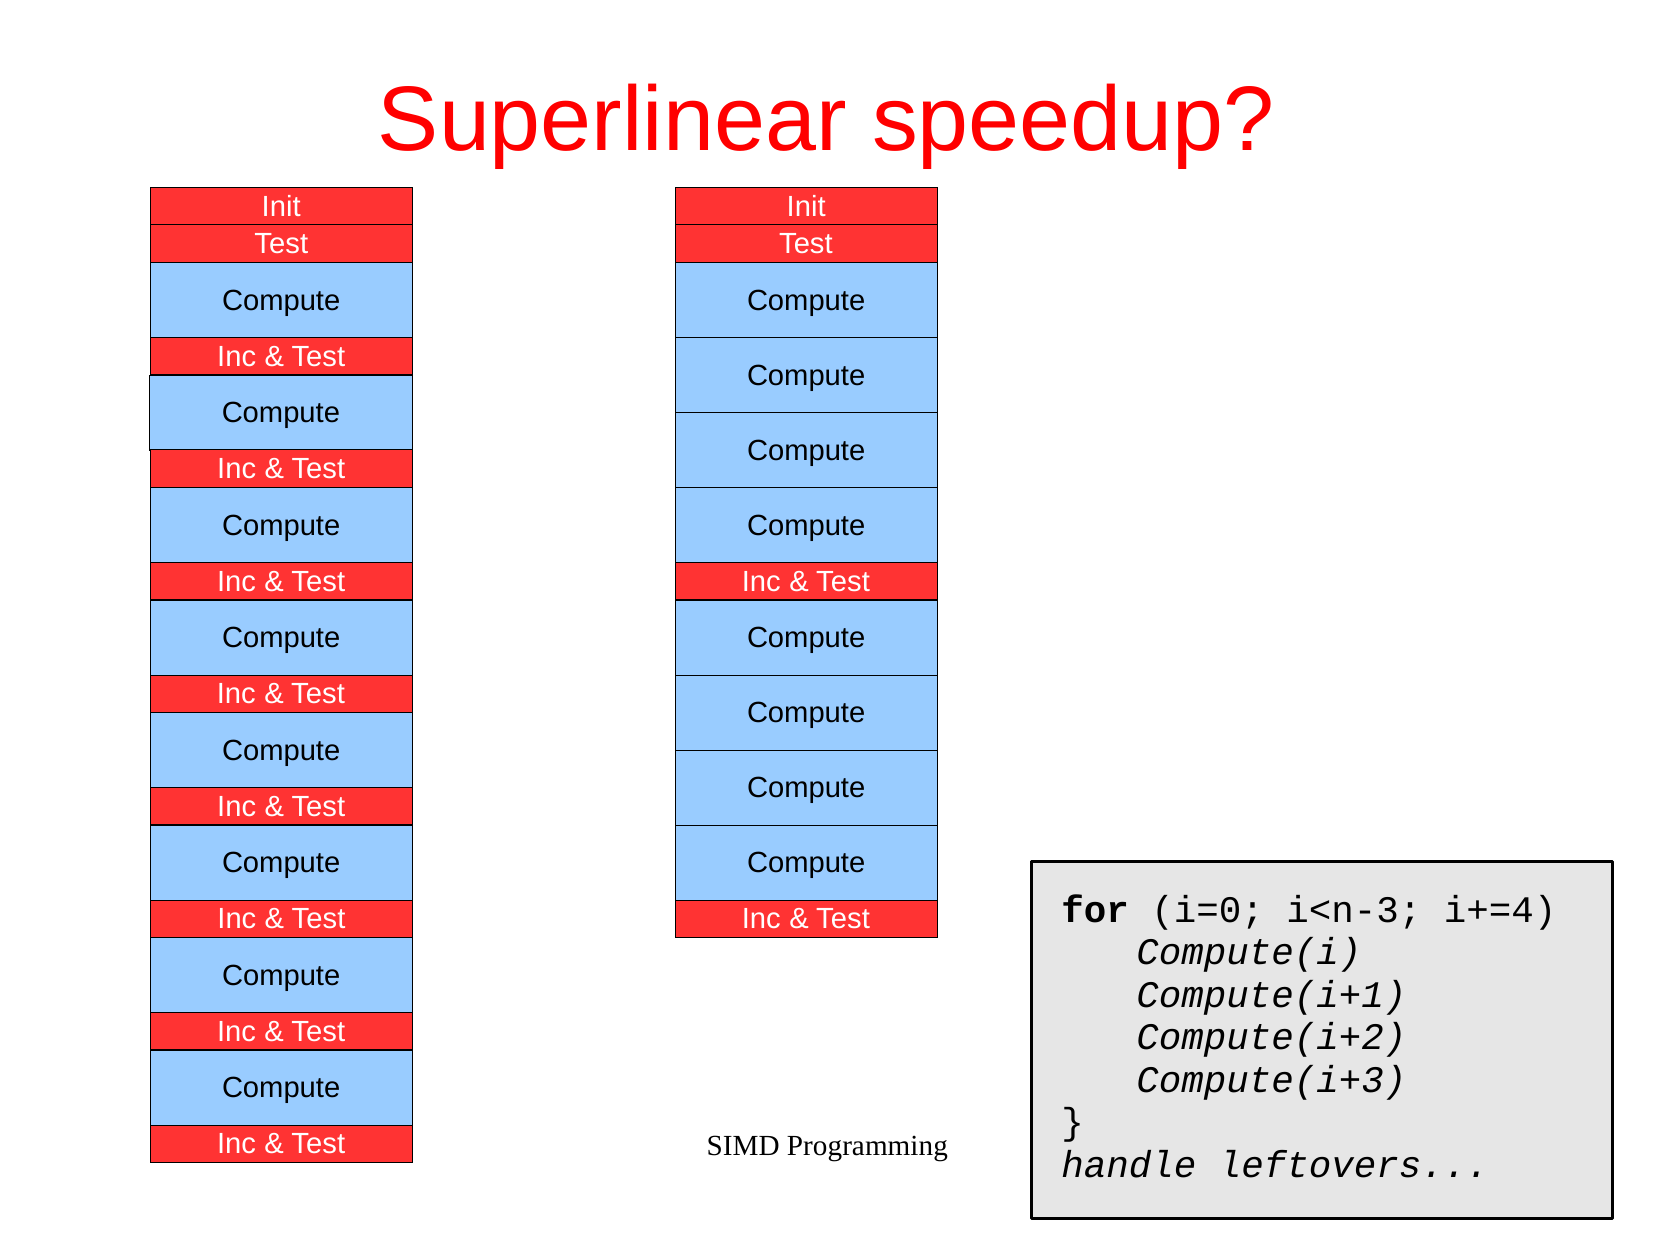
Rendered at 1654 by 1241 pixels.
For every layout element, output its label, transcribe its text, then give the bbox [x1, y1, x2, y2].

text_box Compute [150, 712, 413, 788]
text_box Compute [150, 487, 413, 563]
text_box for (i=0; i<n-3; i+=4) Compute(i) Compute(i+1) Compute(i+2) Compute(i+3) } handle leftovers... [1031, 861, 1613, 1219]
text_box Compute [675, 412, 938, 487]
text_box Init [675, 187, 938, 224]
text_box Compute [675, 337, 938, 412]
text_box Inc & Test [150, 901, 413, 937]
text_box Compute [675, 750, 938, 825]
text_box Compute [675, 675, 938, 750]
text_box Init [150, 187, 413, 224]
text_box Inc & Test [150, 1126, 413, 1163]
text_box Compute [675, 600, 938, 675]
text_box Compute [675, 487, 938, 563]
text_box Inc & Test [150, 337, 413, 375]
text_box Inc & Test [675, 901, 938, 938]
text_box Compute [150, 937, 413, 1013]
text_box Compute [150, 825, 413, 901]
text_box Compute [675, 825, 938, 901]
text_box Test [675, 224, 938, 263]
text_box Compute [150, 263, 413, 337]
text_box Inc & Test [150, 788, 413, 825]
text_box Test [150, 224, 413, 263]
text_box Inc & Test [150, 449, 413, 487]
title Superlinear speedup? [82, 49, 1571, 188]
text_box Inc & Test [150, 676, 413, 712]
text_box Inc & Test [150, 563, 413, 600]
text_box Compute [149, 375, 413, 451]
text_box Compute [150, 600, 413, 676]
text_box Inc & Test [675, 563, 938, 600]
text_box Inc & Test [150, 1013, 413, 1050]
text_box Compute [150, 1050, 413, 1126]
text_box Compute [675, 263, 938, 337]
